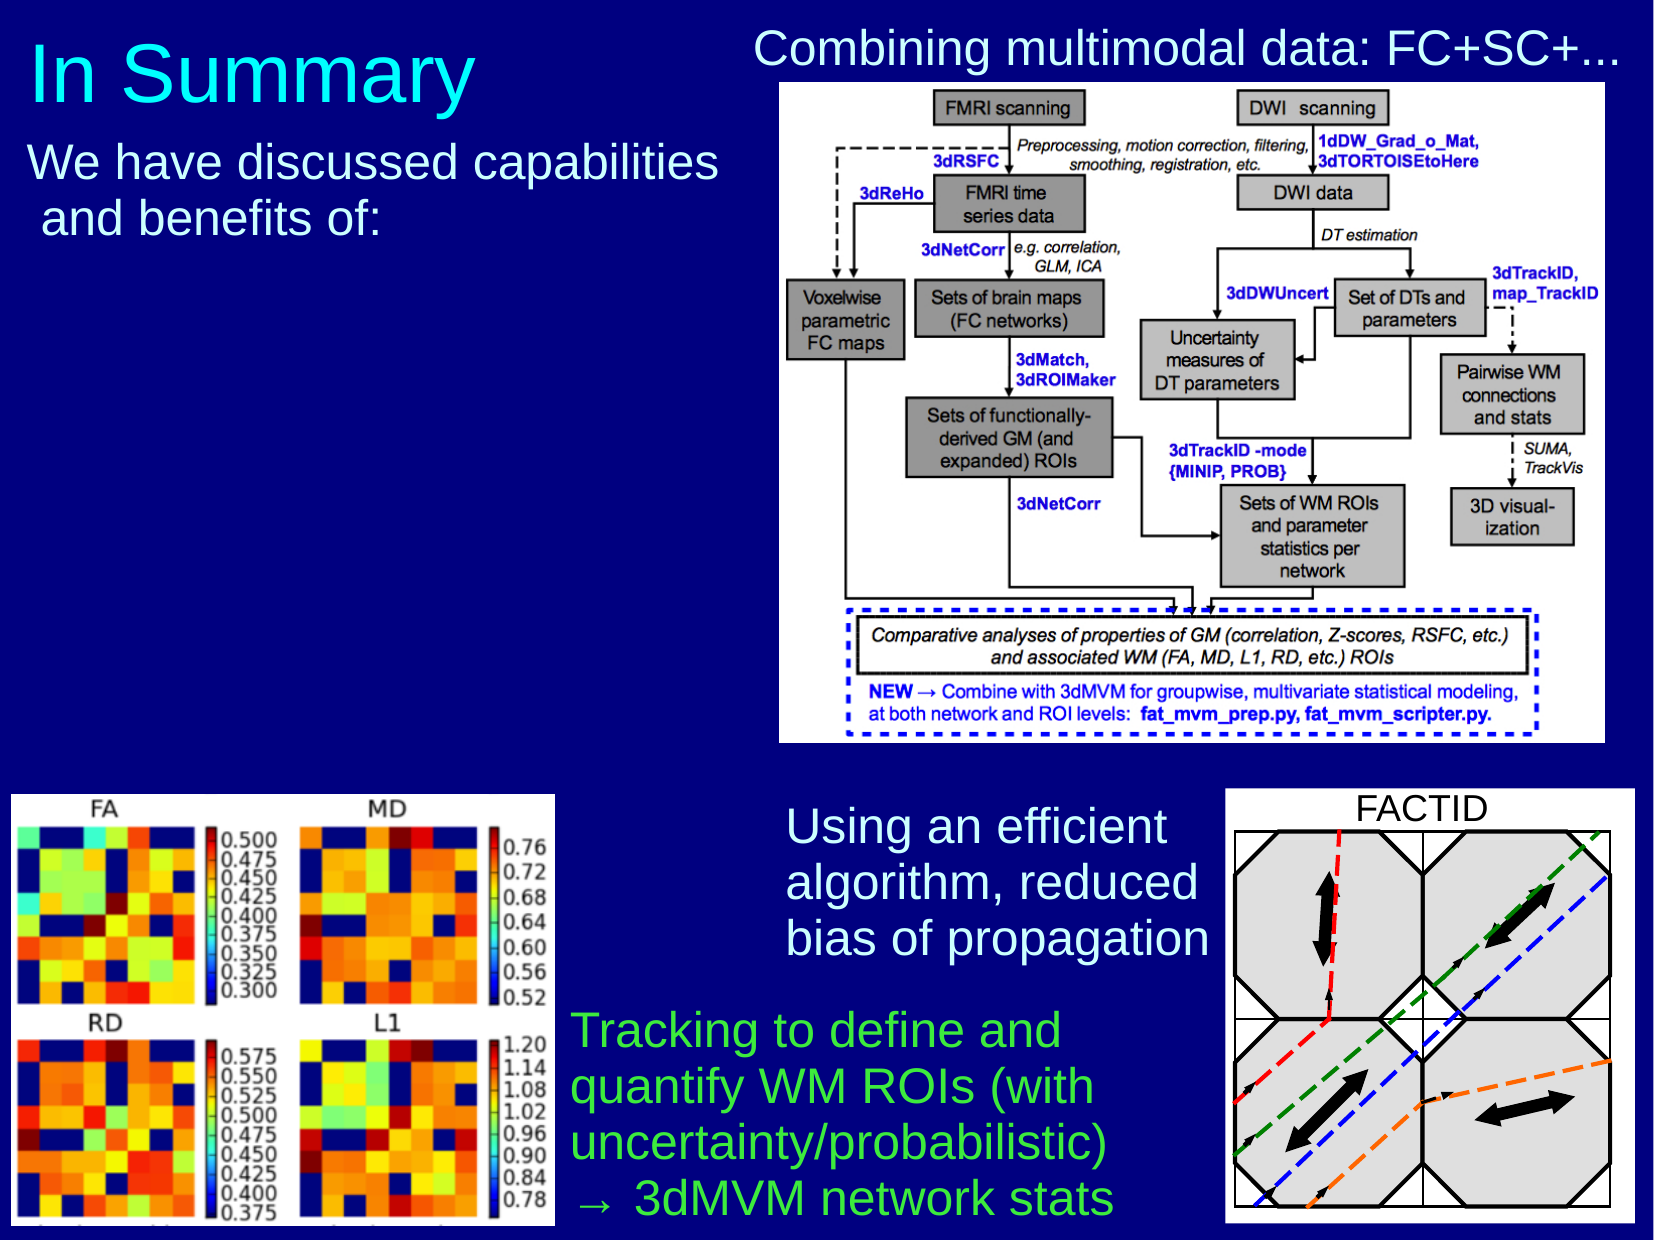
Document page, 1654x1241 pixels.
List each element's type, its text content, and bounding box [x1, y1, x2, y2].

text_box FACTID [1382, 833, 1422, 838]
title In Summary [5, 6, 500, 142]
text_box [1225, 788, 1340, 830]
text_box [1225, 788, 1635, 1224]
picture [11, 794, 555, 1226]
text_box FACTID [1424, 833, 1463, 838]
text_box [1424, 1020, 1609, 1205]
text_box [1424, 833, 1609, 1018]
text_box [1236, 1020, 1422, 1205]
text_box Tracking to define and quantify WM ROIs (with uncertainty/probabilistic) → 3dMVM network stats [555, 995, 1130, 1233]
text_box Combining multimodal data: FC+SC+... [738, 12, 1639, 90]
text_box [1236, 833, 1422, 1018]
text_box Using an efficient algorithm, reduced bias of propagation [770, 791, 1244, 974]
text_box FACTID [1340, 776, 1504, 830]
picture [779, 82, 1605, 743]
text_box We have discussed capabilities and benefits of: [11, 126, 736, 254]
